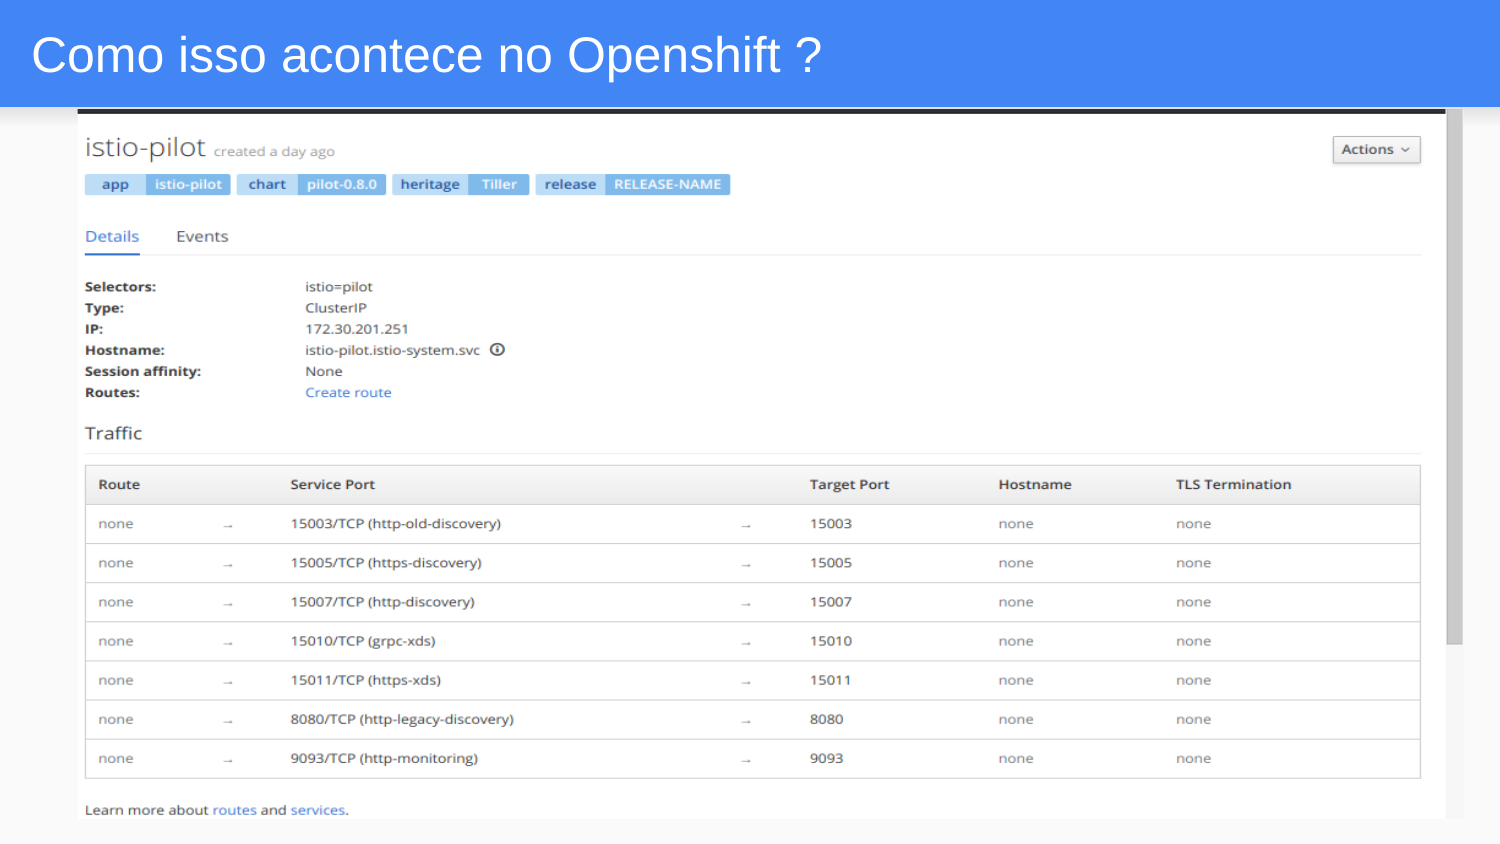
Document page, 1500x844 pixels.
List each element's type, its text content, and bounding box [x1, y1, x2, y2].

picture [77, 109, 1464, 819]
title Como isso acontece no Openshift ? [16, 2, 1464, 102]
